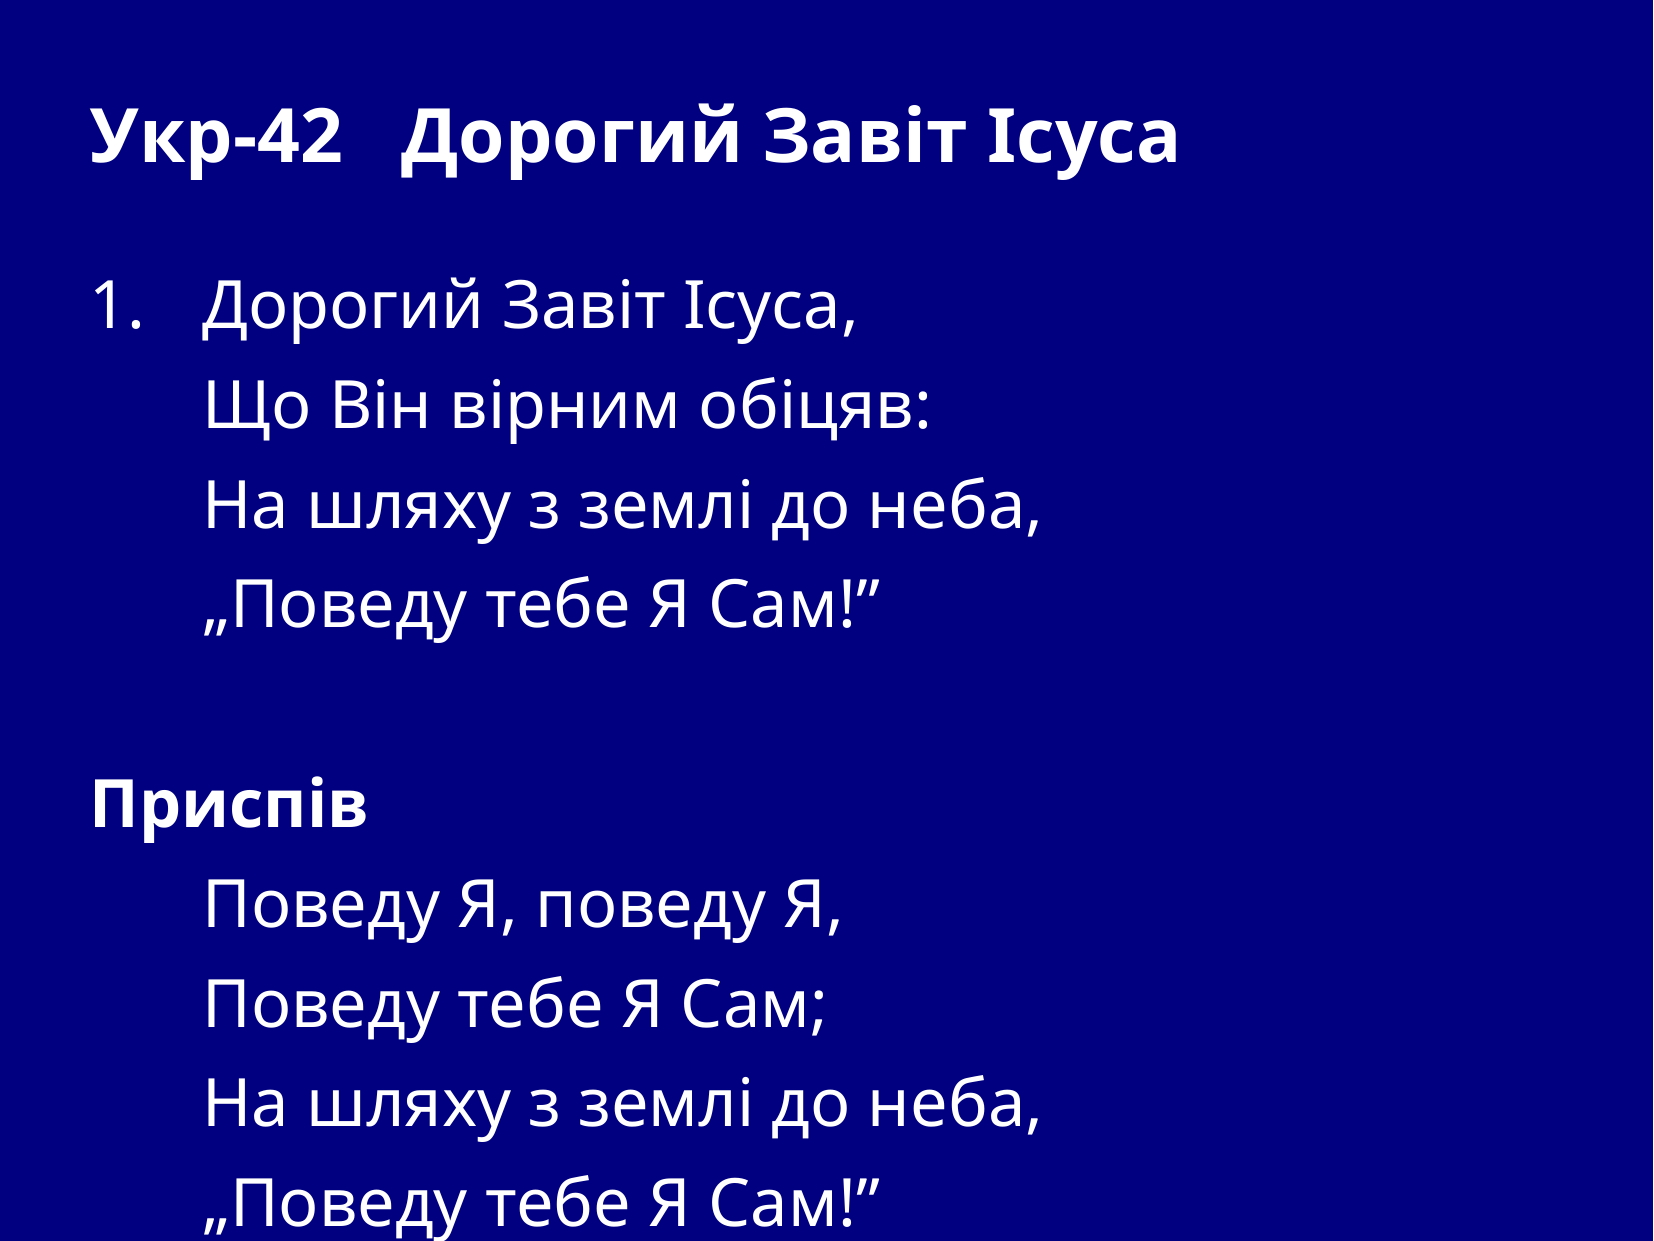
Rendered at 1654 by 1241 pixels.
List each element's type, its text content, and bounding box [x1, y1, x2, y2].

text_box Укр-42 Дорогий Завіт Ісуса [75, 75, 1576, 188]
text_box 1. Дорогий Завіт Ісуса, Що Він вірним обіцяв: На шляху з землі до неба, „Поведу тебе Я Сам!” Приспів Поведу Я, поведу Я, Поведу тебе Я Сам; На шляху з землі до неба, „Поведу тебе Я Сам!” [75, 188, 1576, 1163]
